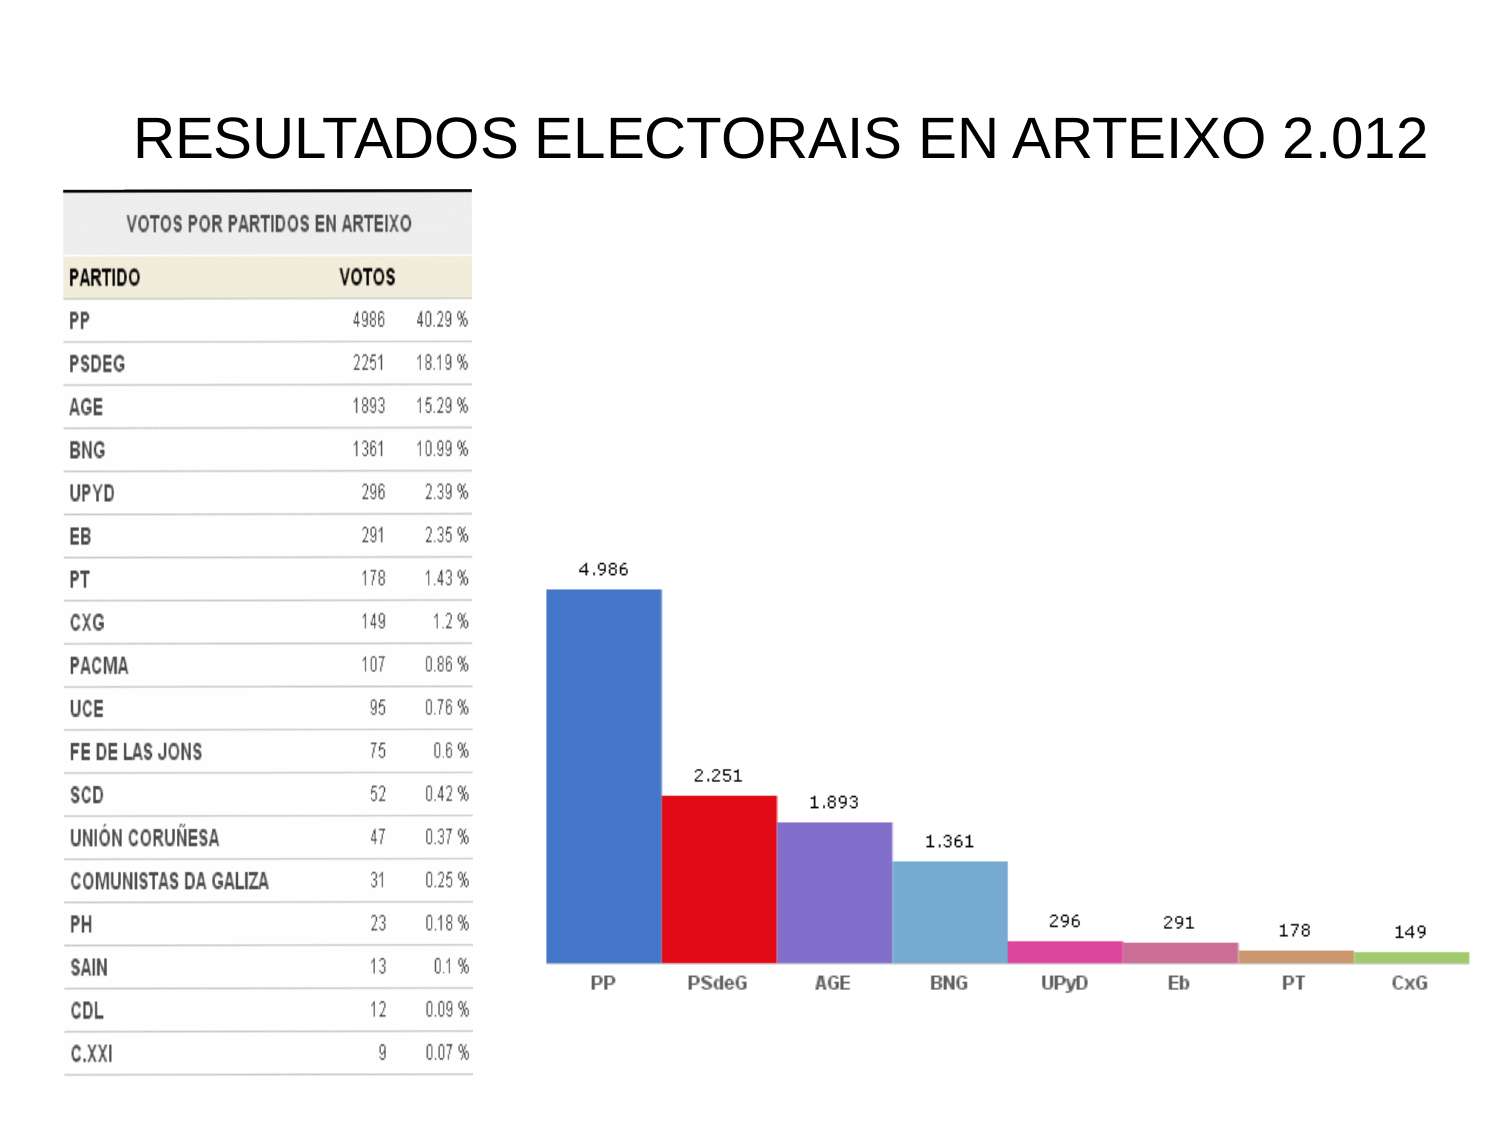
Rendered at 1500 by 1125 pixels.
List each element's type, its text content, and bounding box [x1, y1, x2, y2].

title RESULTADOS ELECTORAIS EN ARTEIXO 2.012 [106, 45, 1457, 233]
picture [60, 189, 473, 1078]
picture [531, 535, 1493, 1004]
